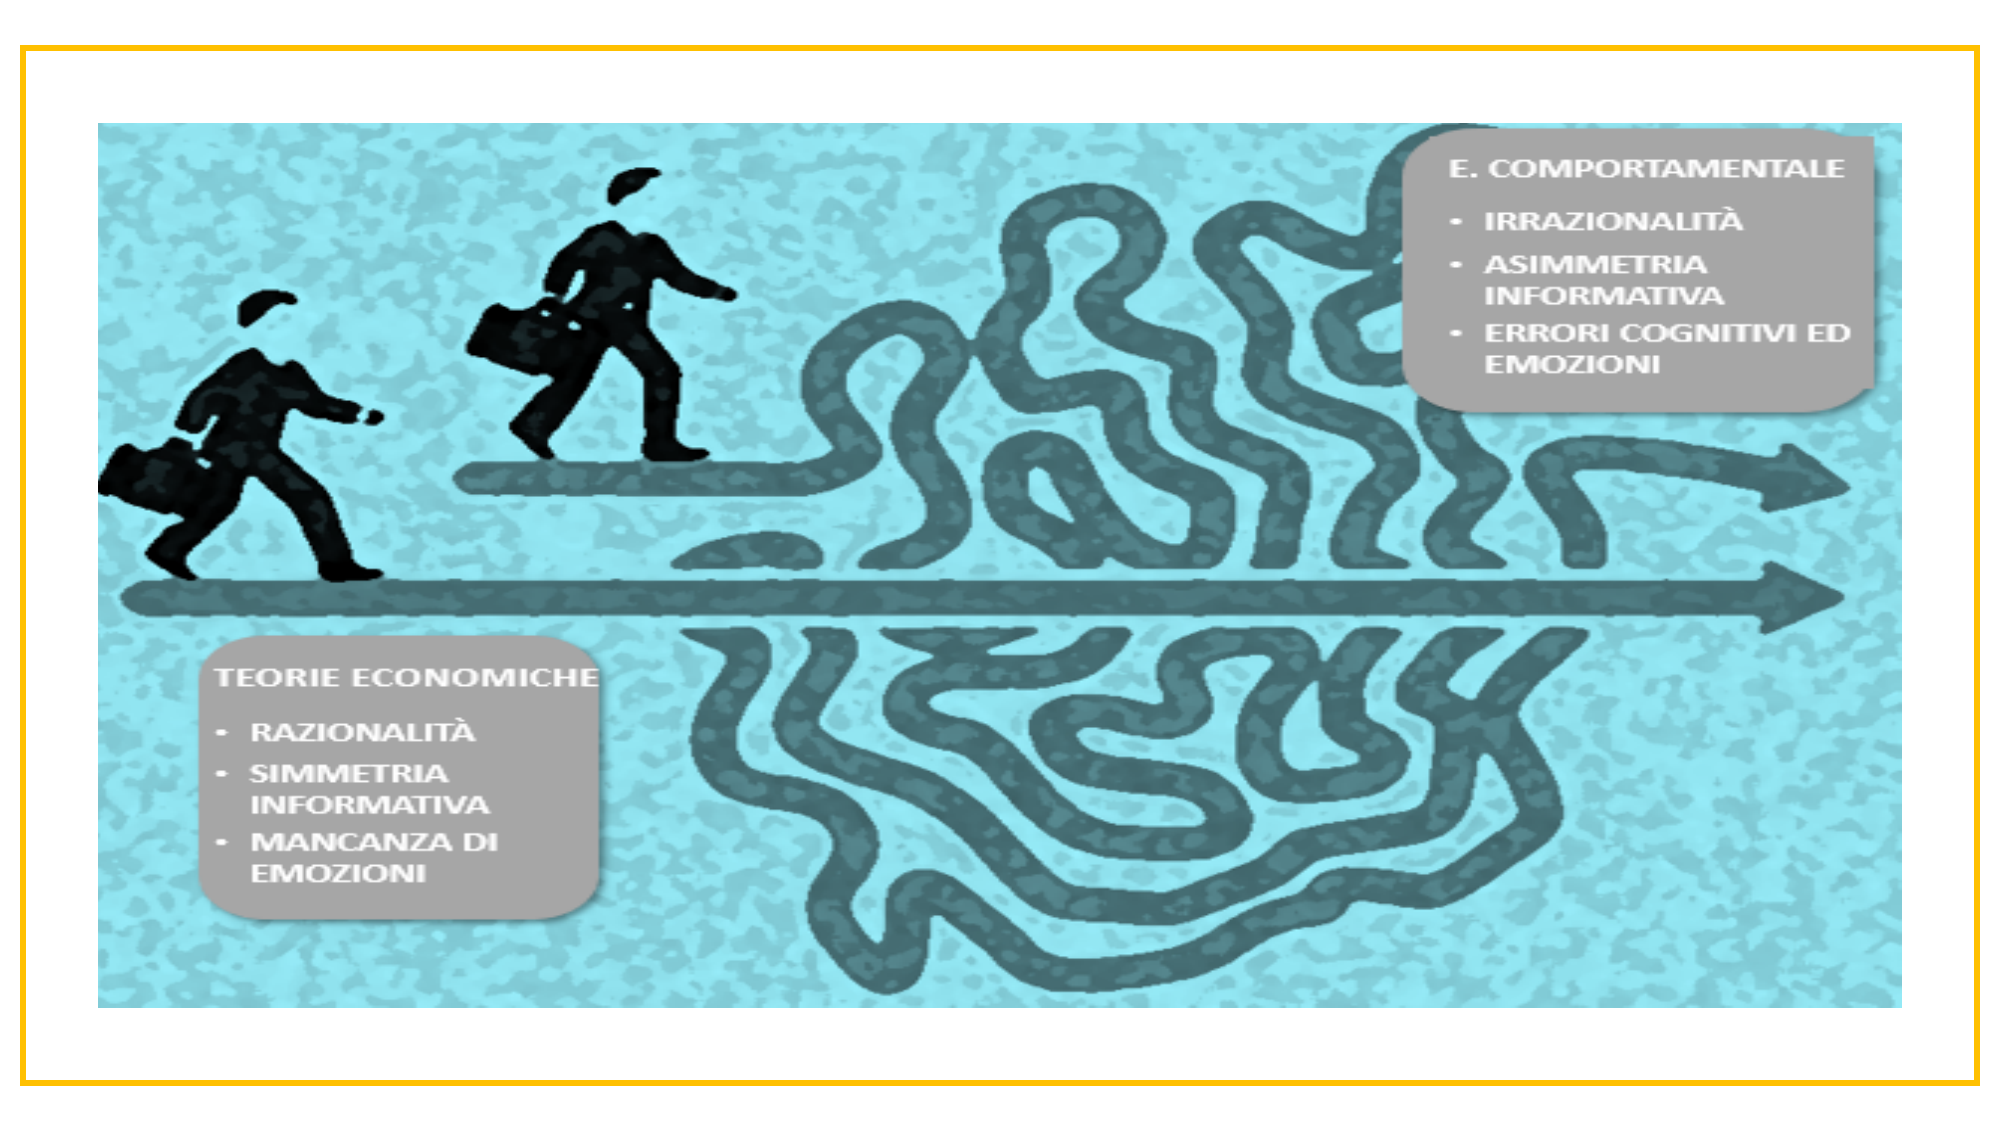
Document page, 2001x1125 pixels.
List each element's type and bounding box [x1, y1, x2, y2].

picture [98, 123, 1902, 1008]
text_box [22, 47, 1978, 1084]
